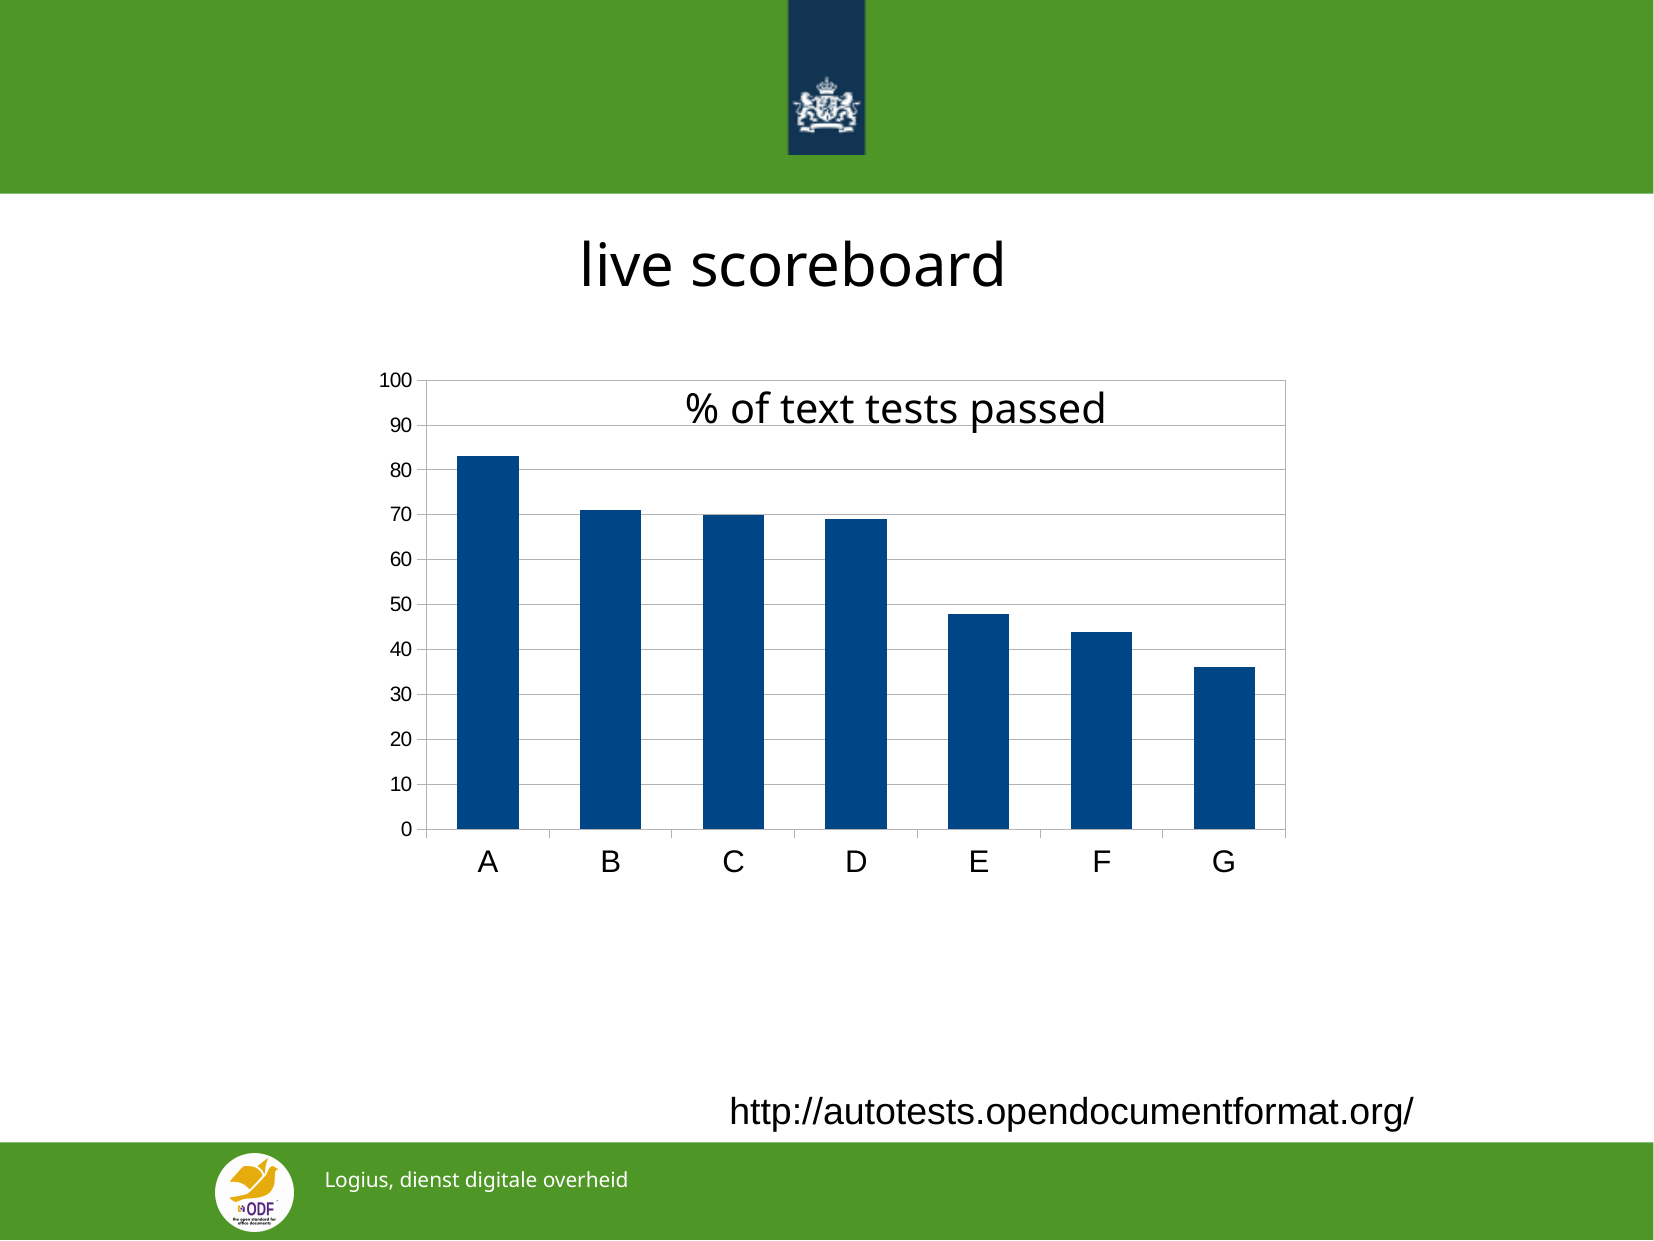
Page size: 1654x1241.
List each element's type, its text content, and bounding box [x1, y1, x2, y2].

title live scoreboard [400, 211, 1152, 315]
text_box http://autotests.opendocumentformat.org/ [714, 1083, 1430, 1140]
text_box % of text tests passed [614, 379, 1536, 443]
picture [215, 1153, 294, 1232]
picture [0, 0, 1654, 155]
chart [360, 357, 1305, 889]
